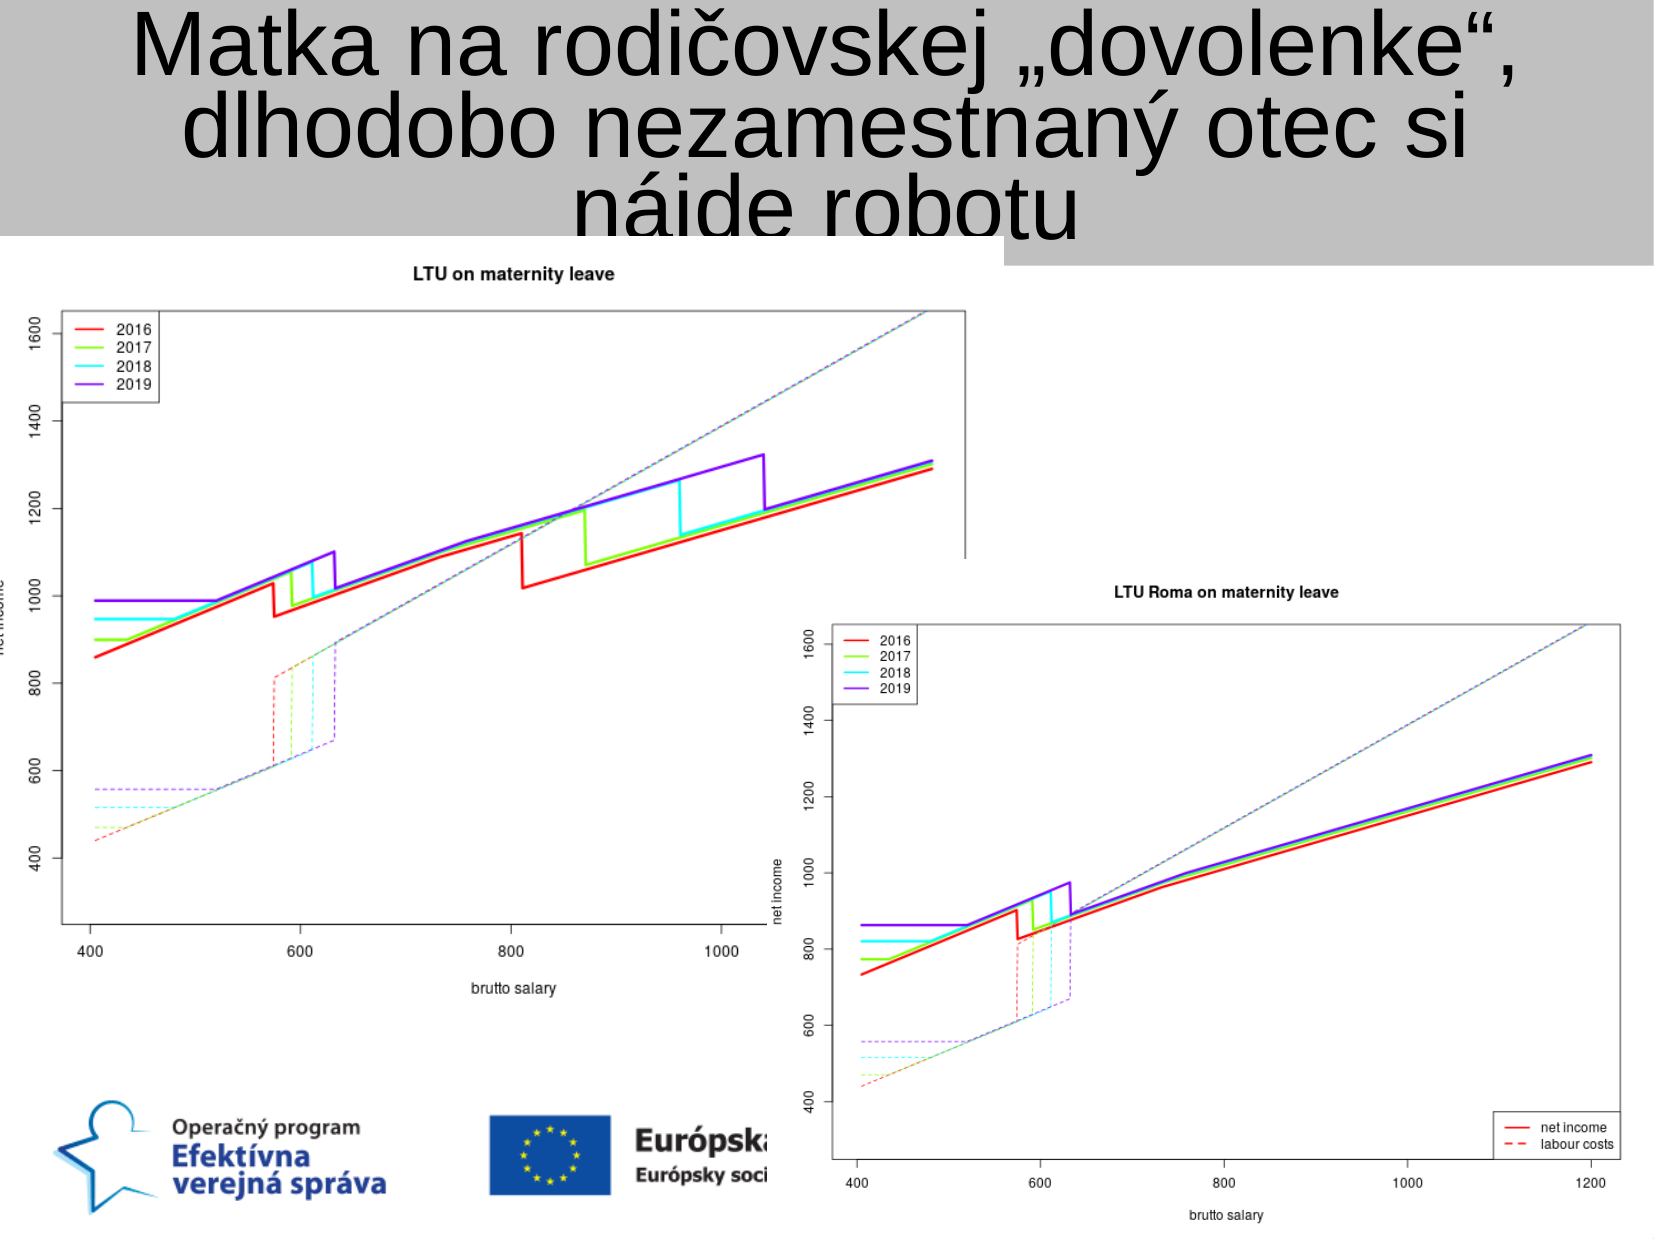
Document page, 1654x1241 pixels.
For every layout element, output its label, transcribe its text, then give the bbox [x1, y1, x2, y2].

title Matka na rodičovskej „dovolenke“, dlhodobo nezamestnaný otec si nájde robotu [88, 10, 1565, 257]
picture [0, 236, 1654, 1241]
